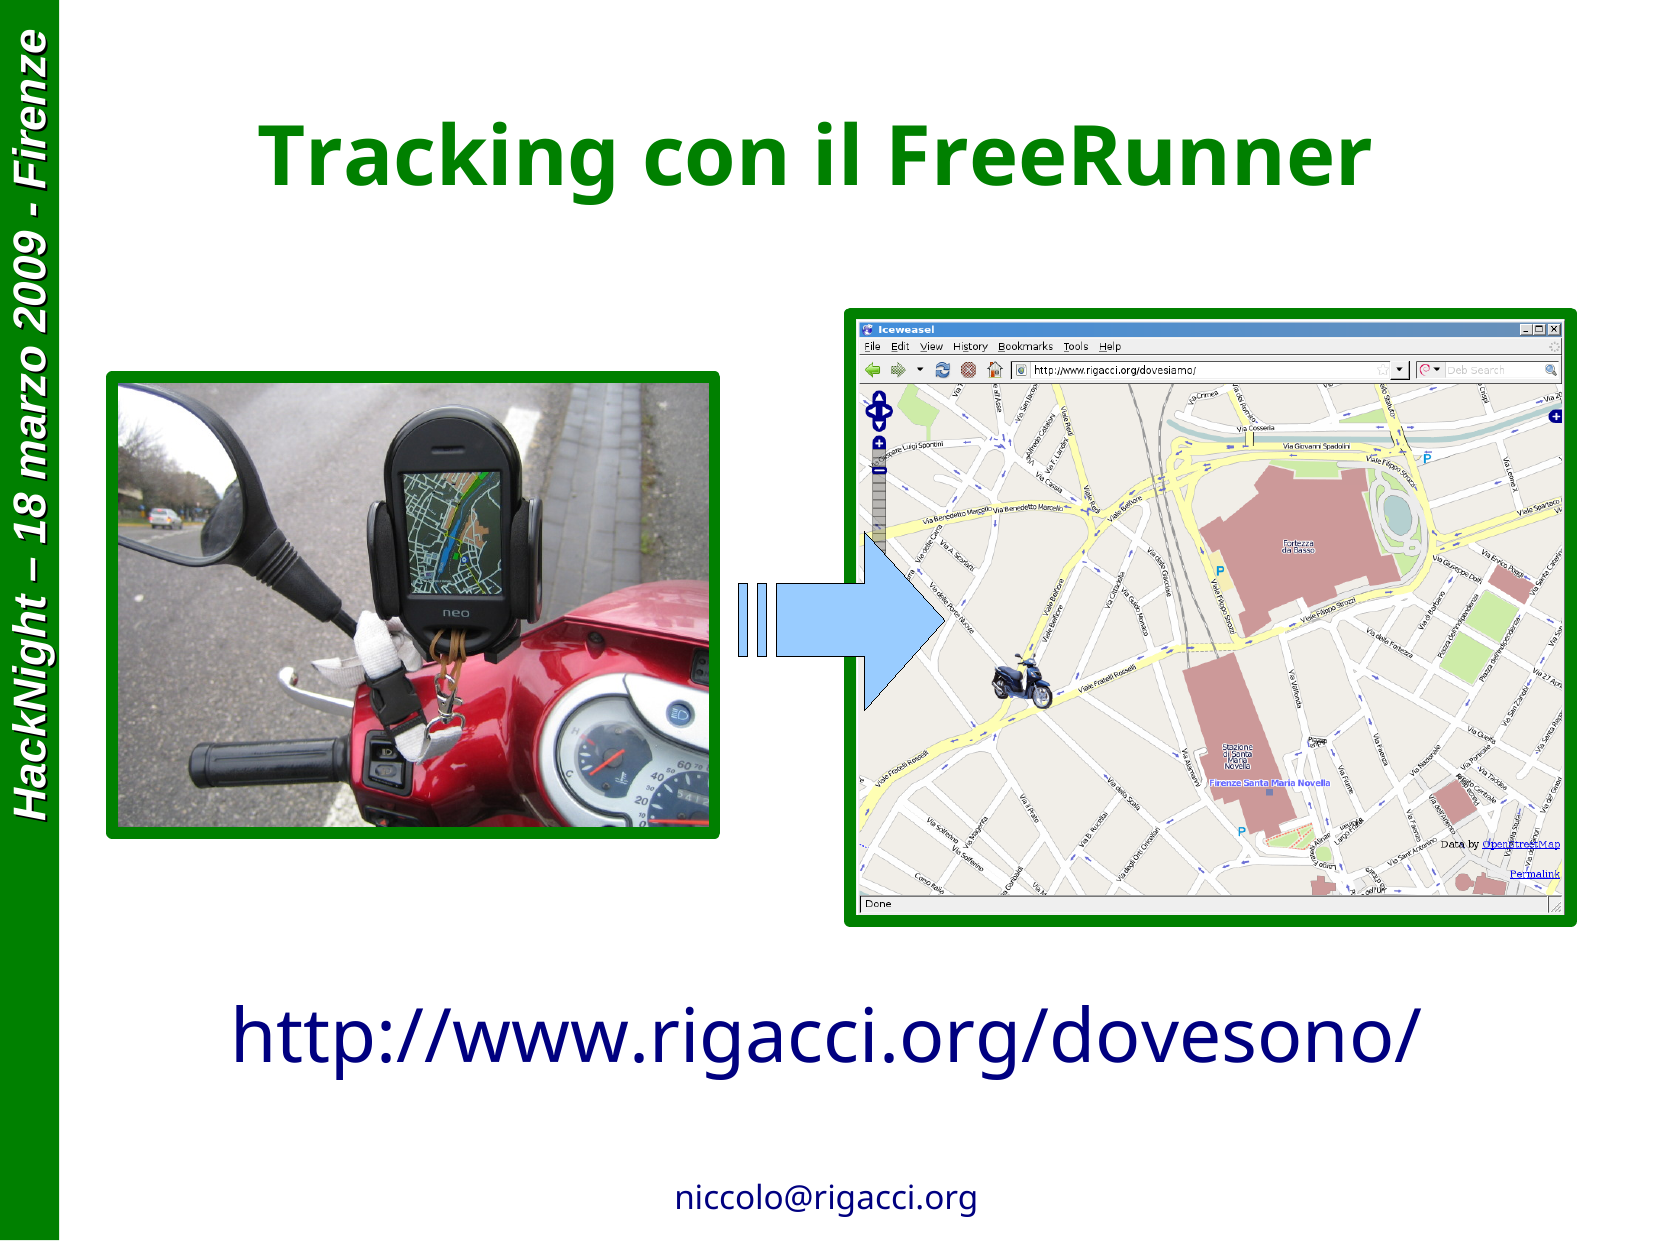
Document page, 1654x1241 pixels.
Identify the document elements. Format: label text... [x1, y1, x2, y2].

text_box [738, 583, 748, 657]
picture [856, 319, 1565, 916]
picture [118, 383, 709, 827]
text_box http://www.rigacci.org/dovesono/ niccolo@rigacci.org [0, 974, 1654, 1193]
text_box [776, 531, 945, 711]
text_box [757, 583, 767, 657]
text_box Tracking con il FreeRunner [0, 88, 1654, 201]
